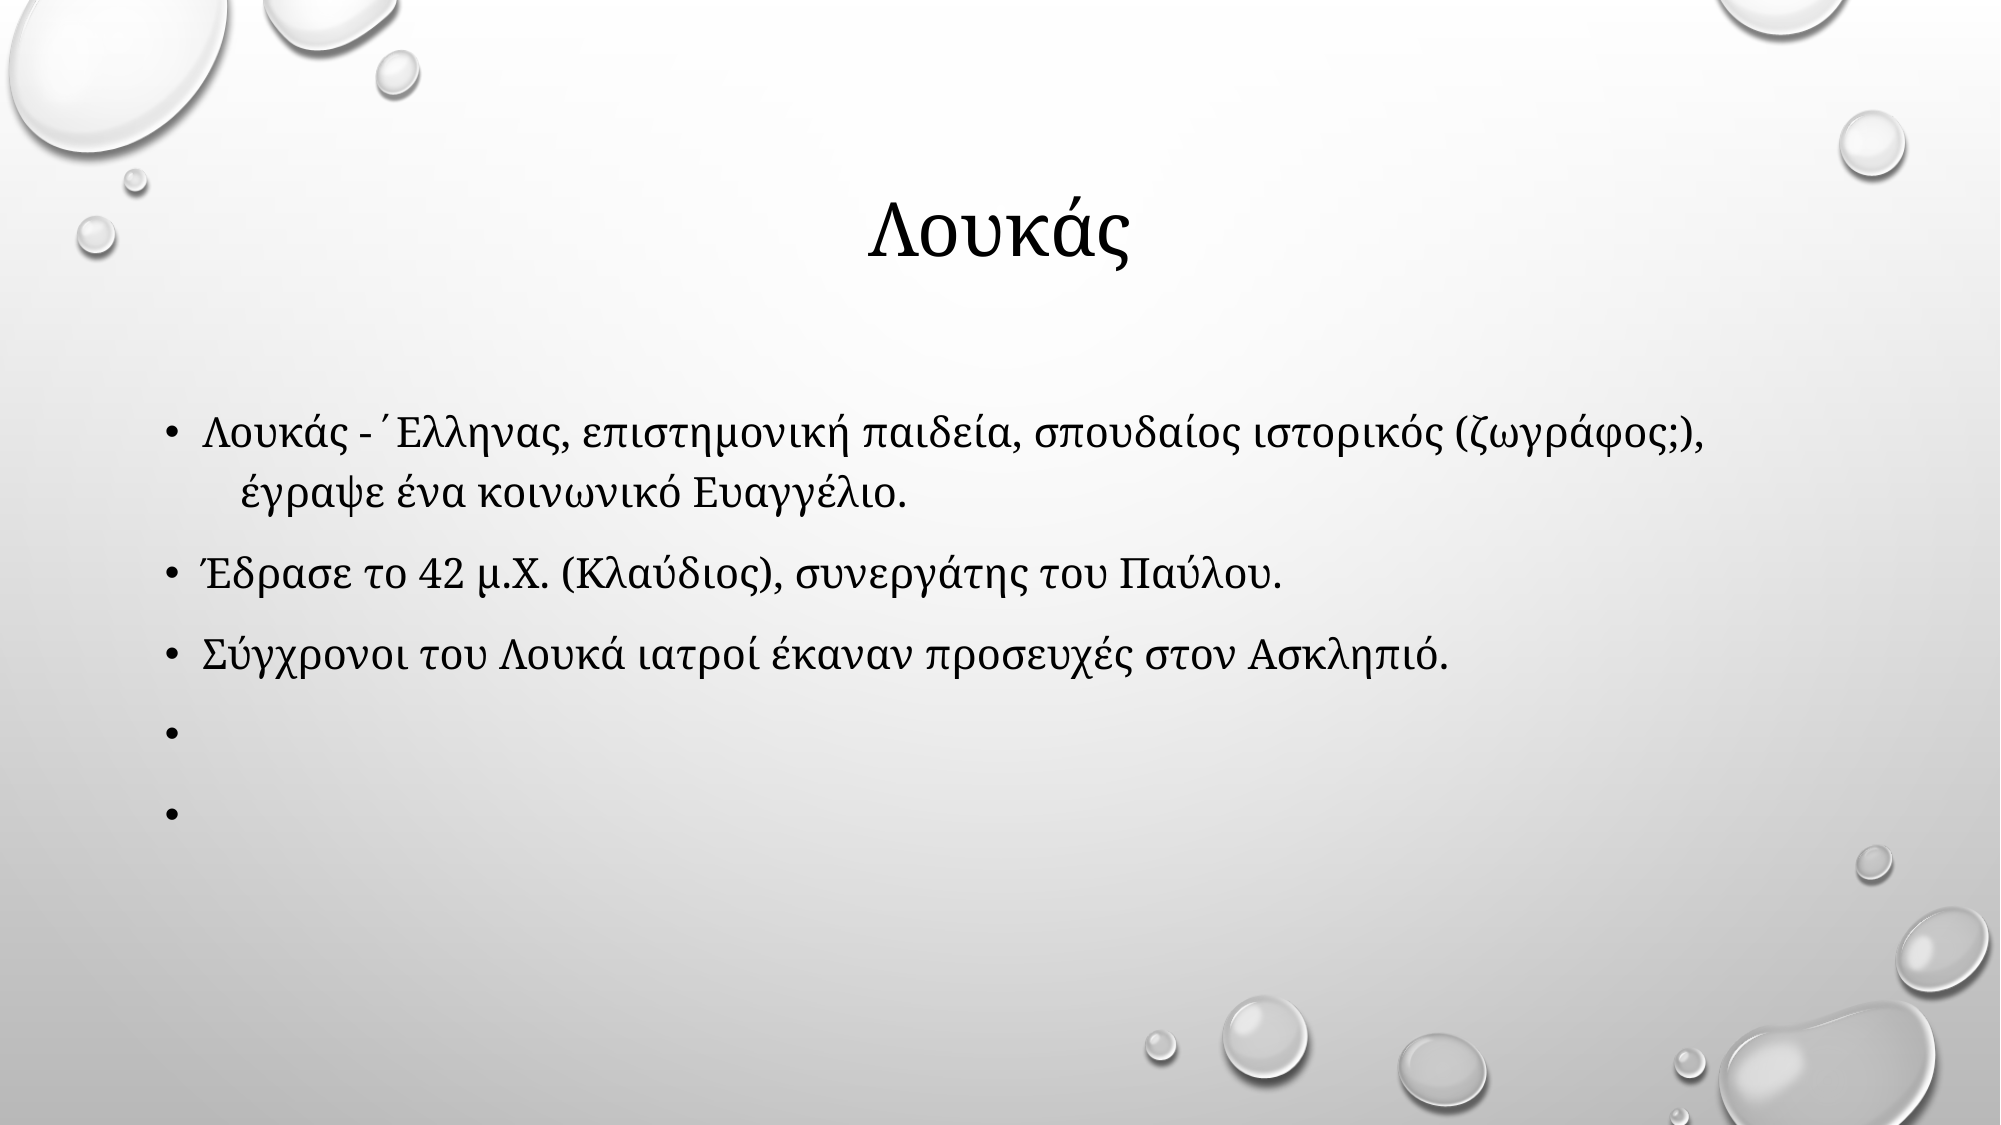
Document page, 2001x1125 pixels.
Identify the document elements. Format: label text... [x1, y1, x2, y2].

title Λουκάς [149, 101, 1851, 364]
list Λουκάς -΄Ελληνας, επιστημονική παιδεία, σπουδαίος ιστορικός (ζωγράφος;), έγραψε ένα κοινωνικό Ευαγγέλιο. Έδρασε το 42 μ.Χ. (Κλαύδιος), συνεργάτης του Παύλου. Σύγχρονοι του Λουκά ιατροί έκαναν προσευχές στον Ασκληπιό. [149, 388, 1850, 950]
